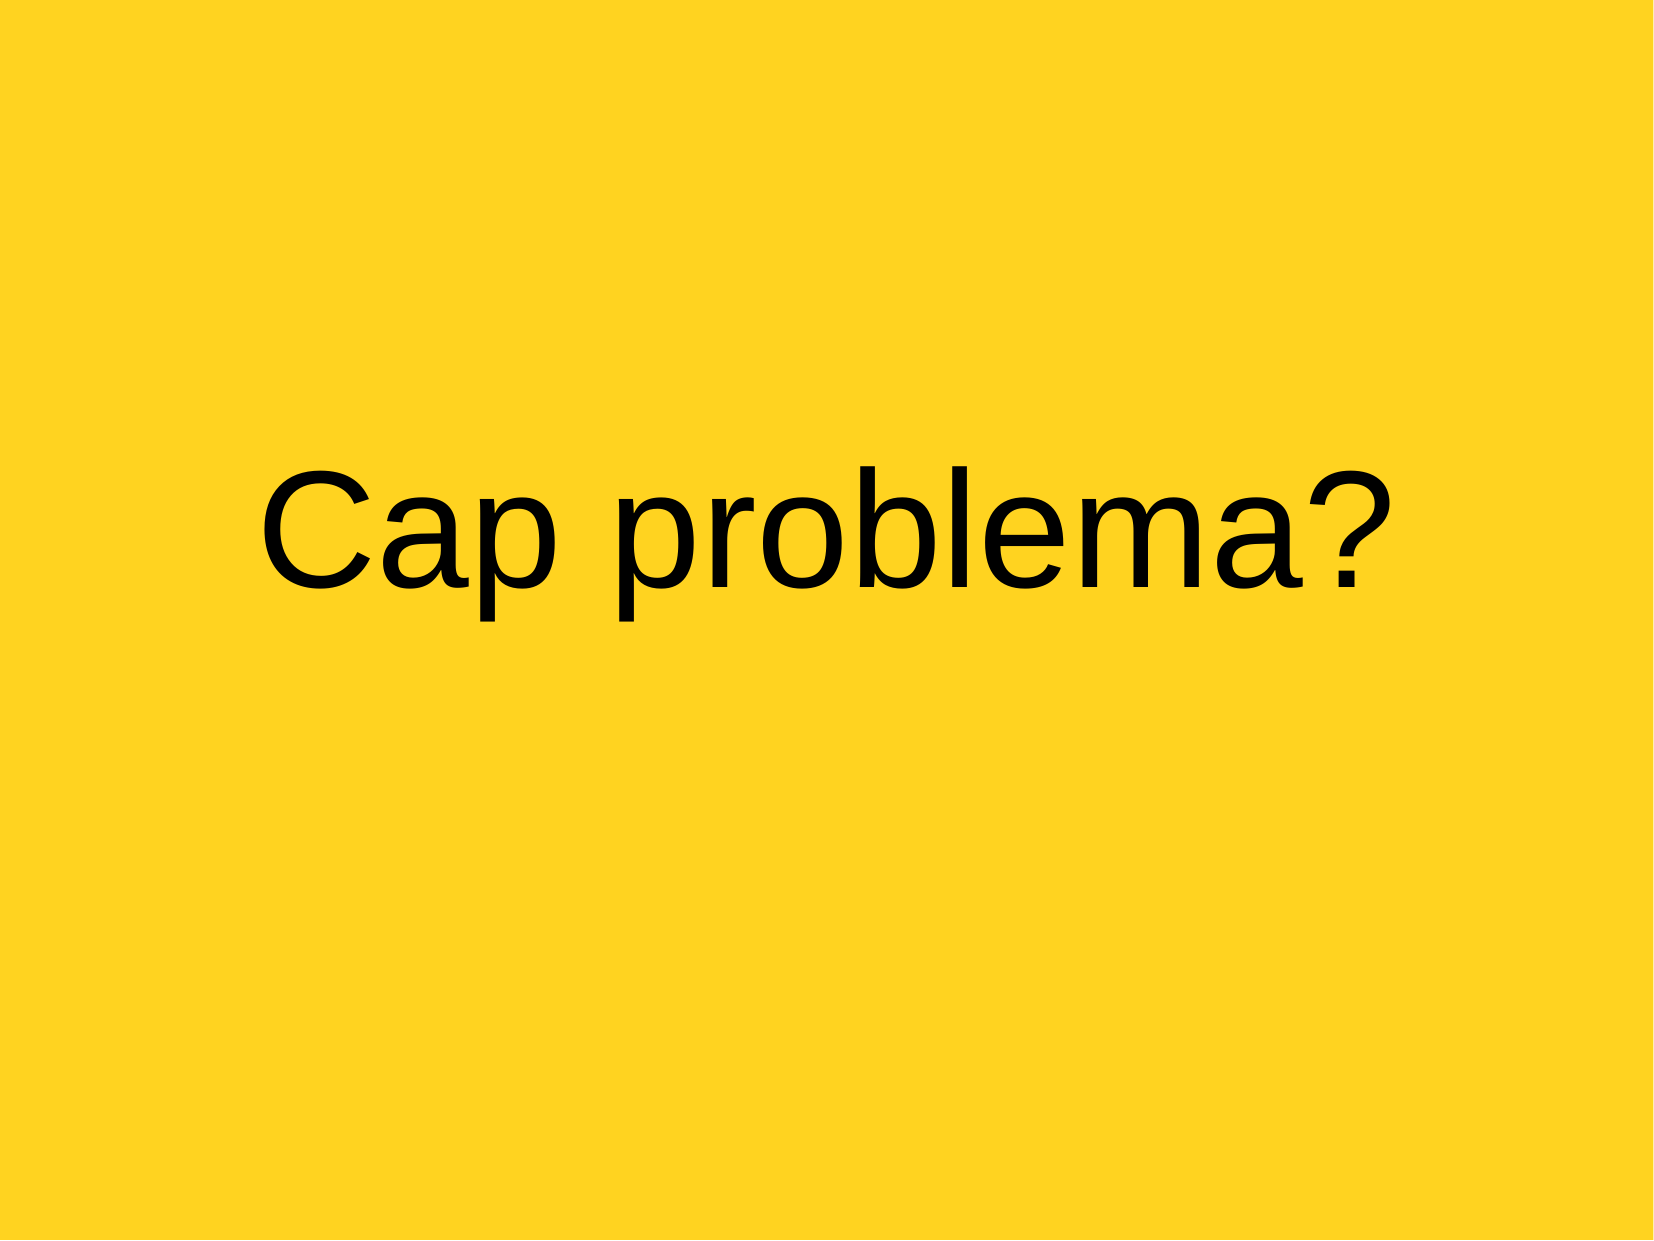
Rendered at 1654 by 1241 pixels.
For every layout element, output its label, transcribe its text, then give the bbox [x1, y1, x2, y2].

subtitle Cap problema? [82, 49, 1571, 1010]
